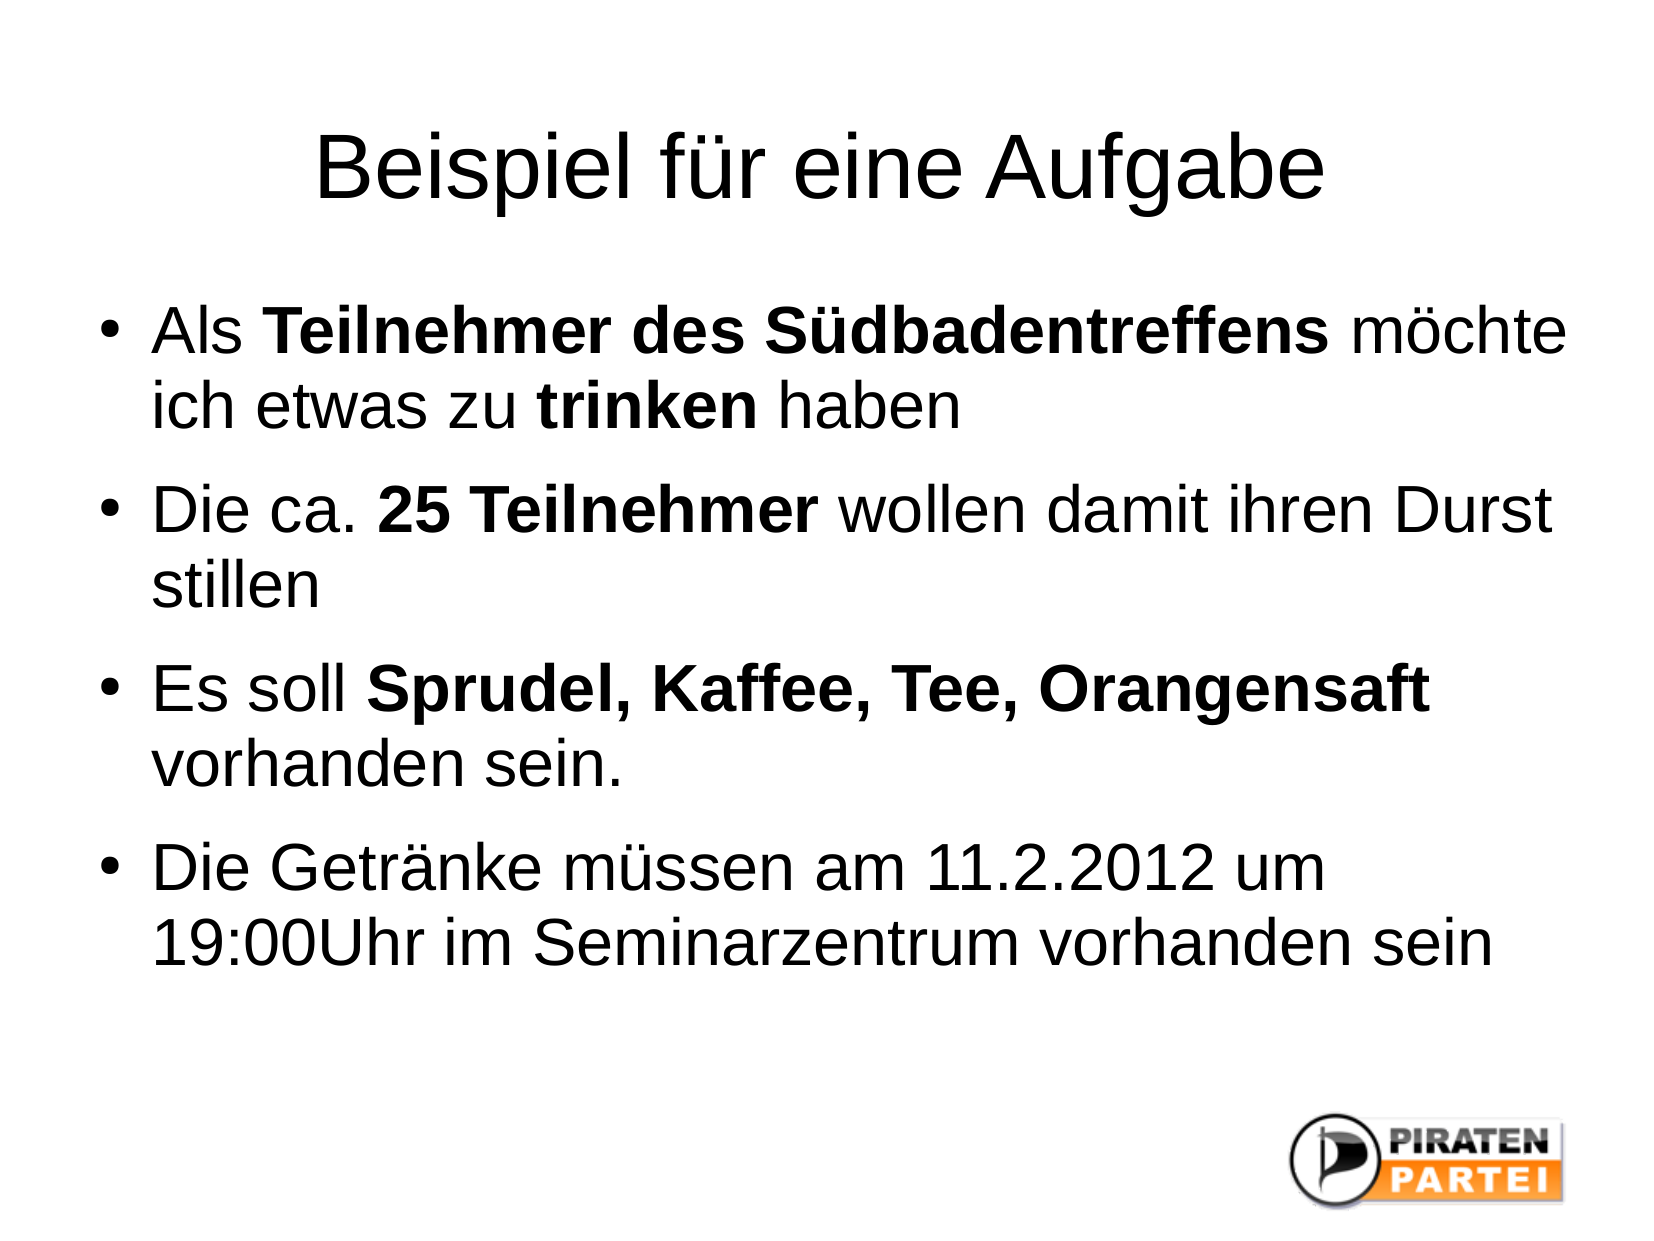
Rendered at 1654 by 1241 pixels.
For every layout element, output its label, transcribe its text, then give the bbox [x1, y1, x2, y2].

picture [1286, 1112, 1568, 1213]
title Beispiel für eine Aufgabe [76, 115, 1565, 219]
list Als Teilnehmer des Südbadentreffens möchte ich etwas zu trinken haben Die ca. 25 Teilnehmer wollen damit ihren Durst stillen Es soll Sprudel, Kaffee, Tee, Orangensaft vorhanden sein. Die Getränke müssen am 11.2.2012 um 19:00Uhr im Seminarzentrum vorhanden sein [80, 292, 1569, 1112]
